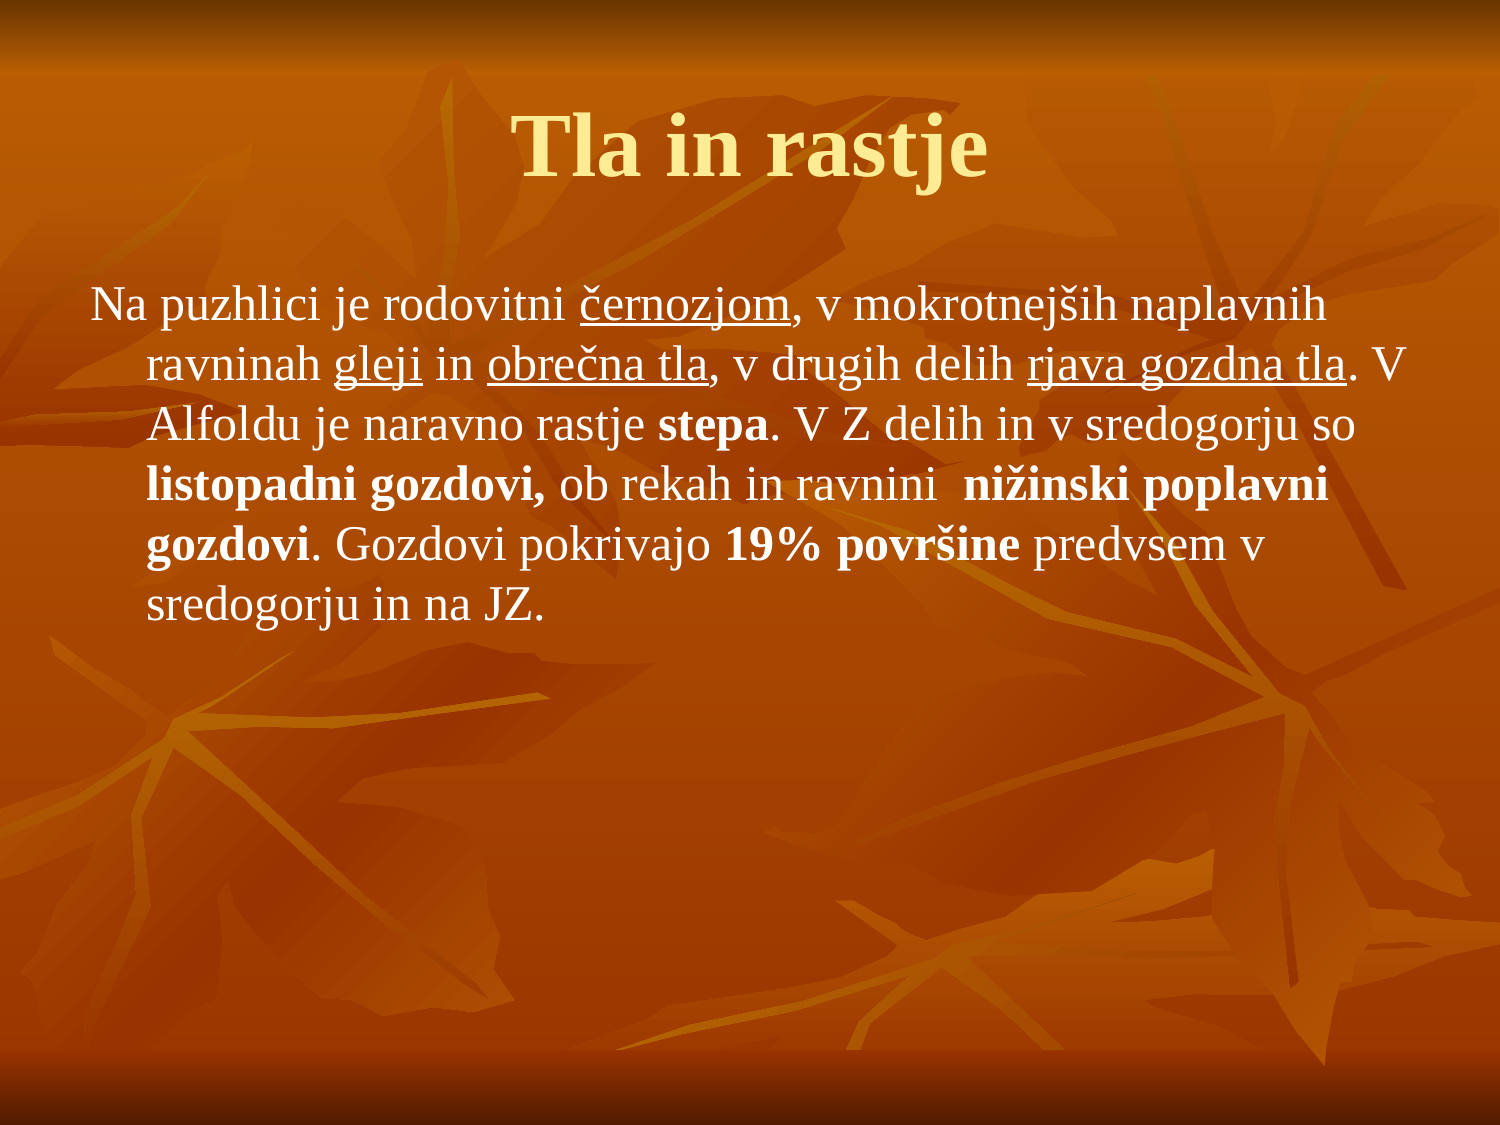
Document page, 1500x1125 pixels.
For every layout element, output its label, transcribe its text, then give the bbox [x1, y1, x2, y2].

list Na puzhlici je rodovitni černozjom, v mokrotnejših naplavnih ravninah gleji in obrečna tla, v drugih delih rjava gozdna tla. V Alfoldu je naravno rastje stepa. V Z delih in v sredogorju so listopadni gozdovi, ob rekah in ravnini nižinski poplavni gozdovi. Gozdovi pokrivajo 19% površine predvsem v sredogorju in na JZ. [75, 262, 1425, 1006]
title Tla in rastje [75, 45, 1425, 234]
